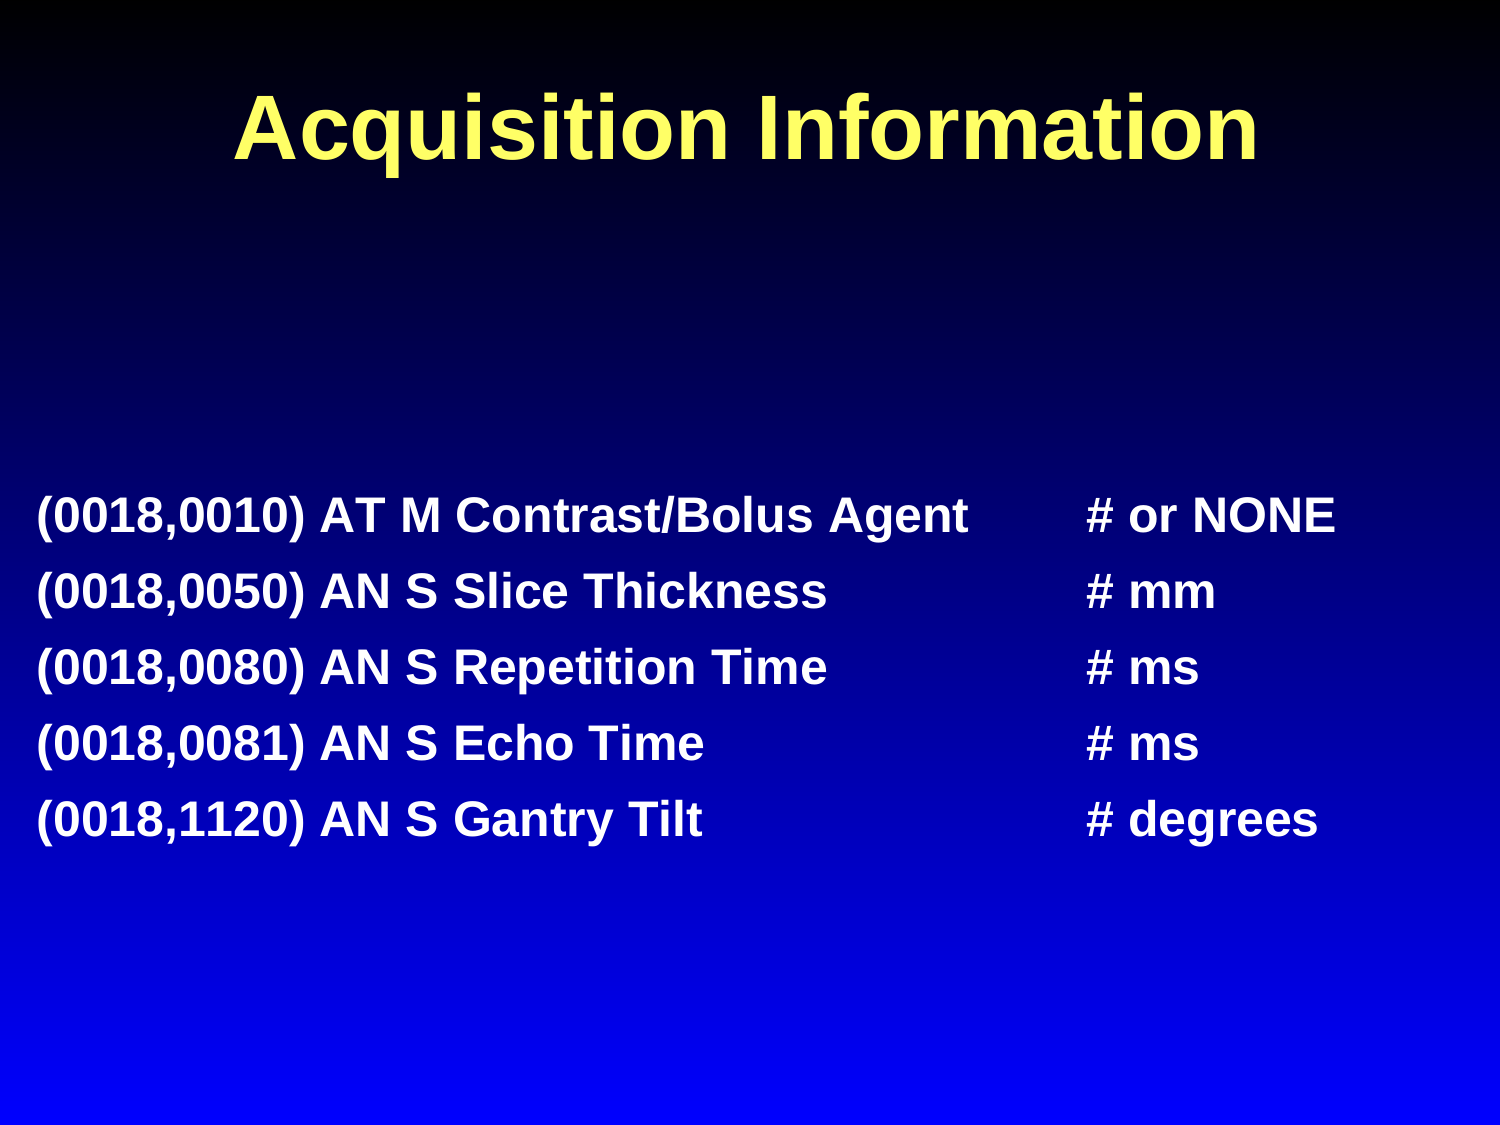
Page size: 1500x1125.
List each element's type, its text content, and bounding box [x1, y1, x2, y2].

title Acquisition Information [109, 14, 1385, 242]
subtitle (0018,0010) AT M Contrast/Bolus Agent # or NONE (0018,0050) AN S Slice Thickness # mm (0018,0080) AN S Repetition Time # ms (0018,0081) AN S Echo Time # ms (0018,1120) AN S Gantry Tilt # degrees [36, 312, 1458, 1022]
